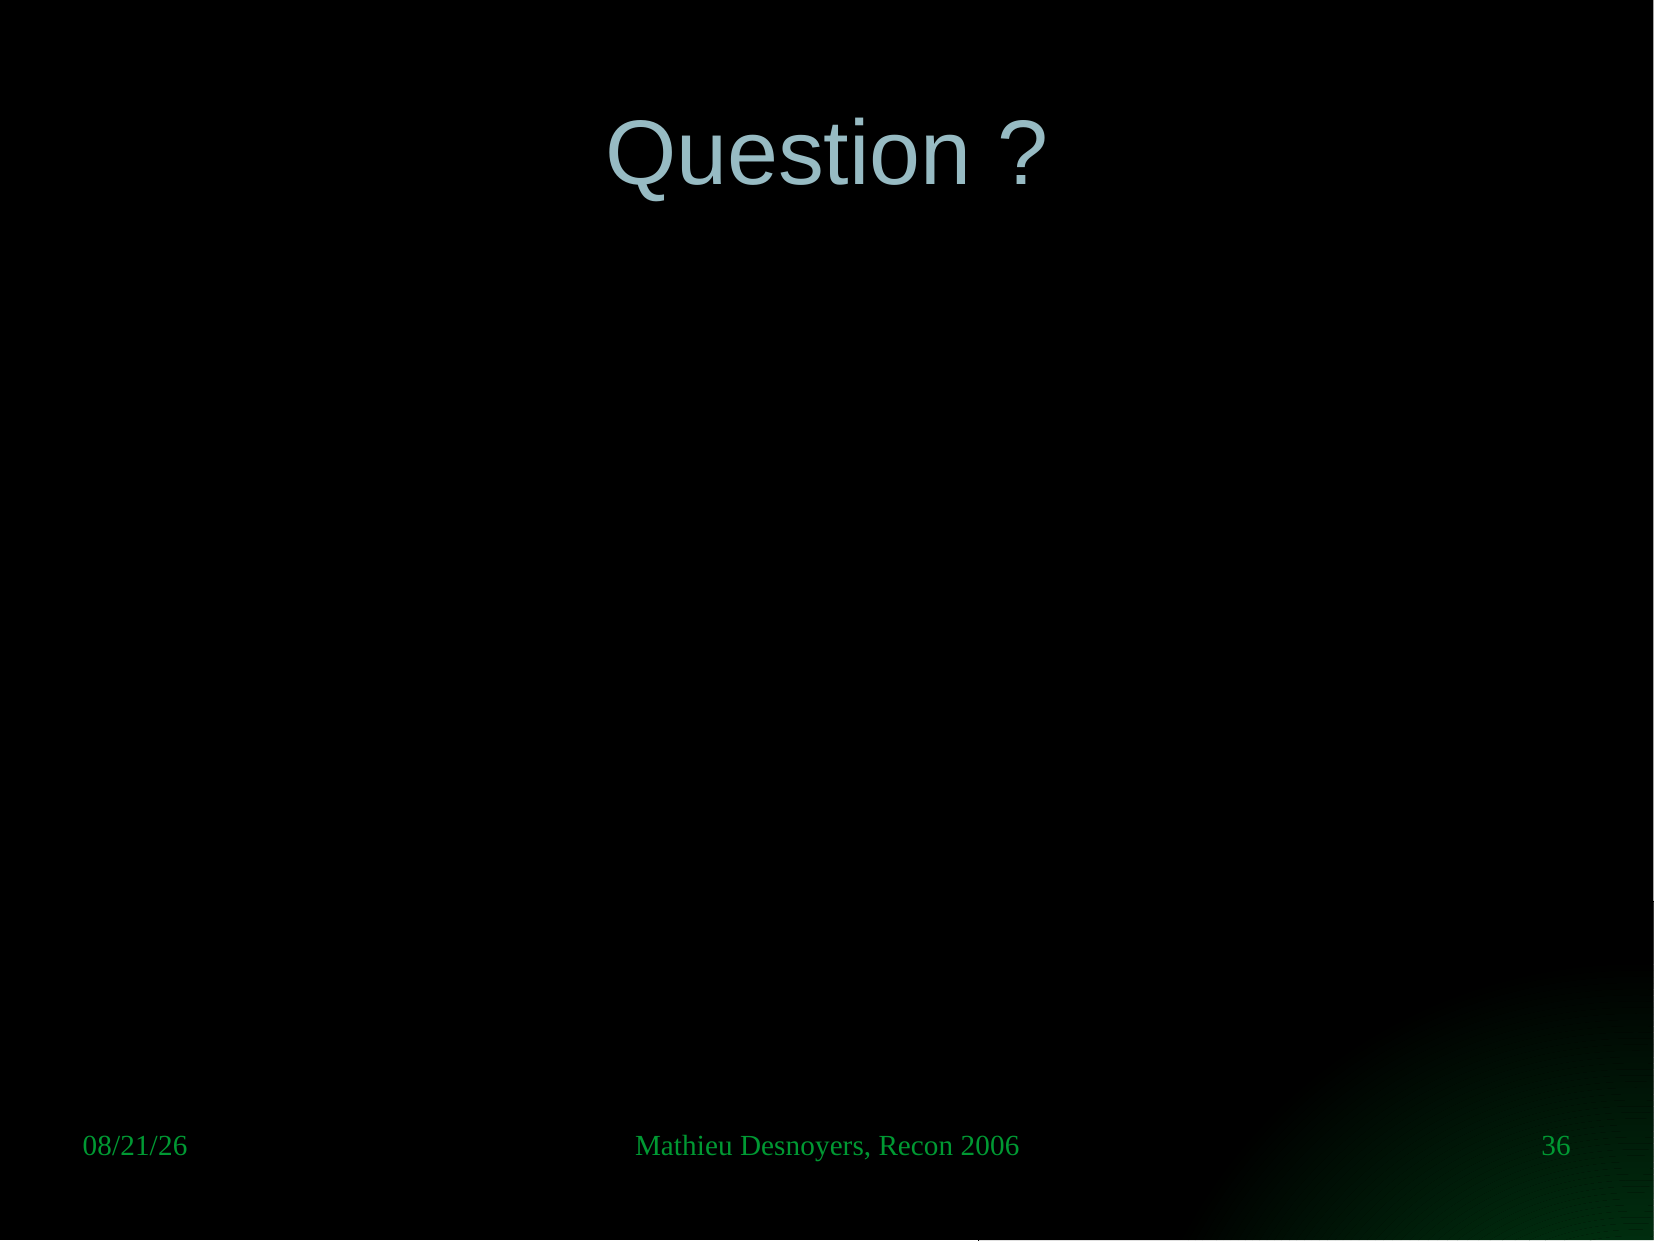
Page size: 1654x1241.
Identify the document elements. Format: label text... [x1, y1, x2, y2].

title Question ? [82, 49, 1571, 257]
